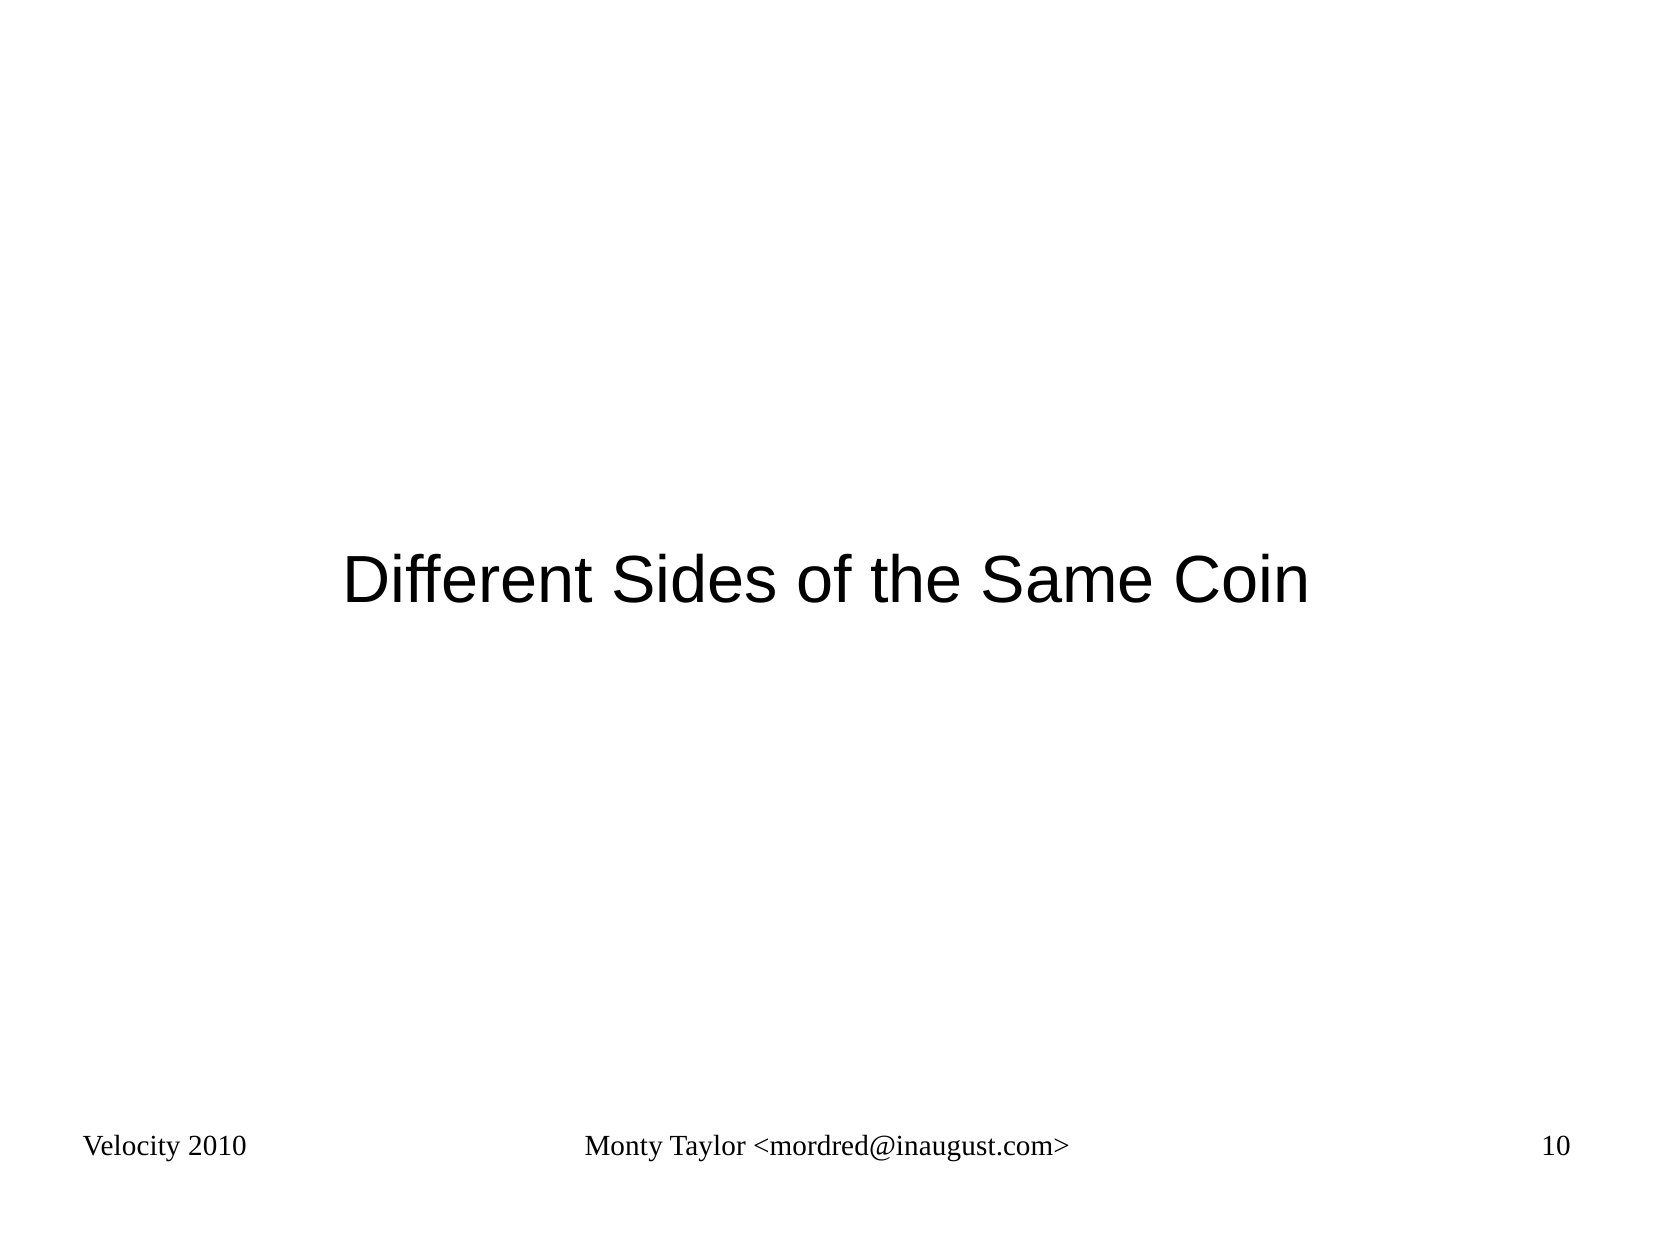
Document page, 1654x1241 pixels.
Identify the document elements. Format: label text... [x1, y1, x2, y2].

subtitle Different Sides of the Same Coin [82, 56, 1571, 1102]
